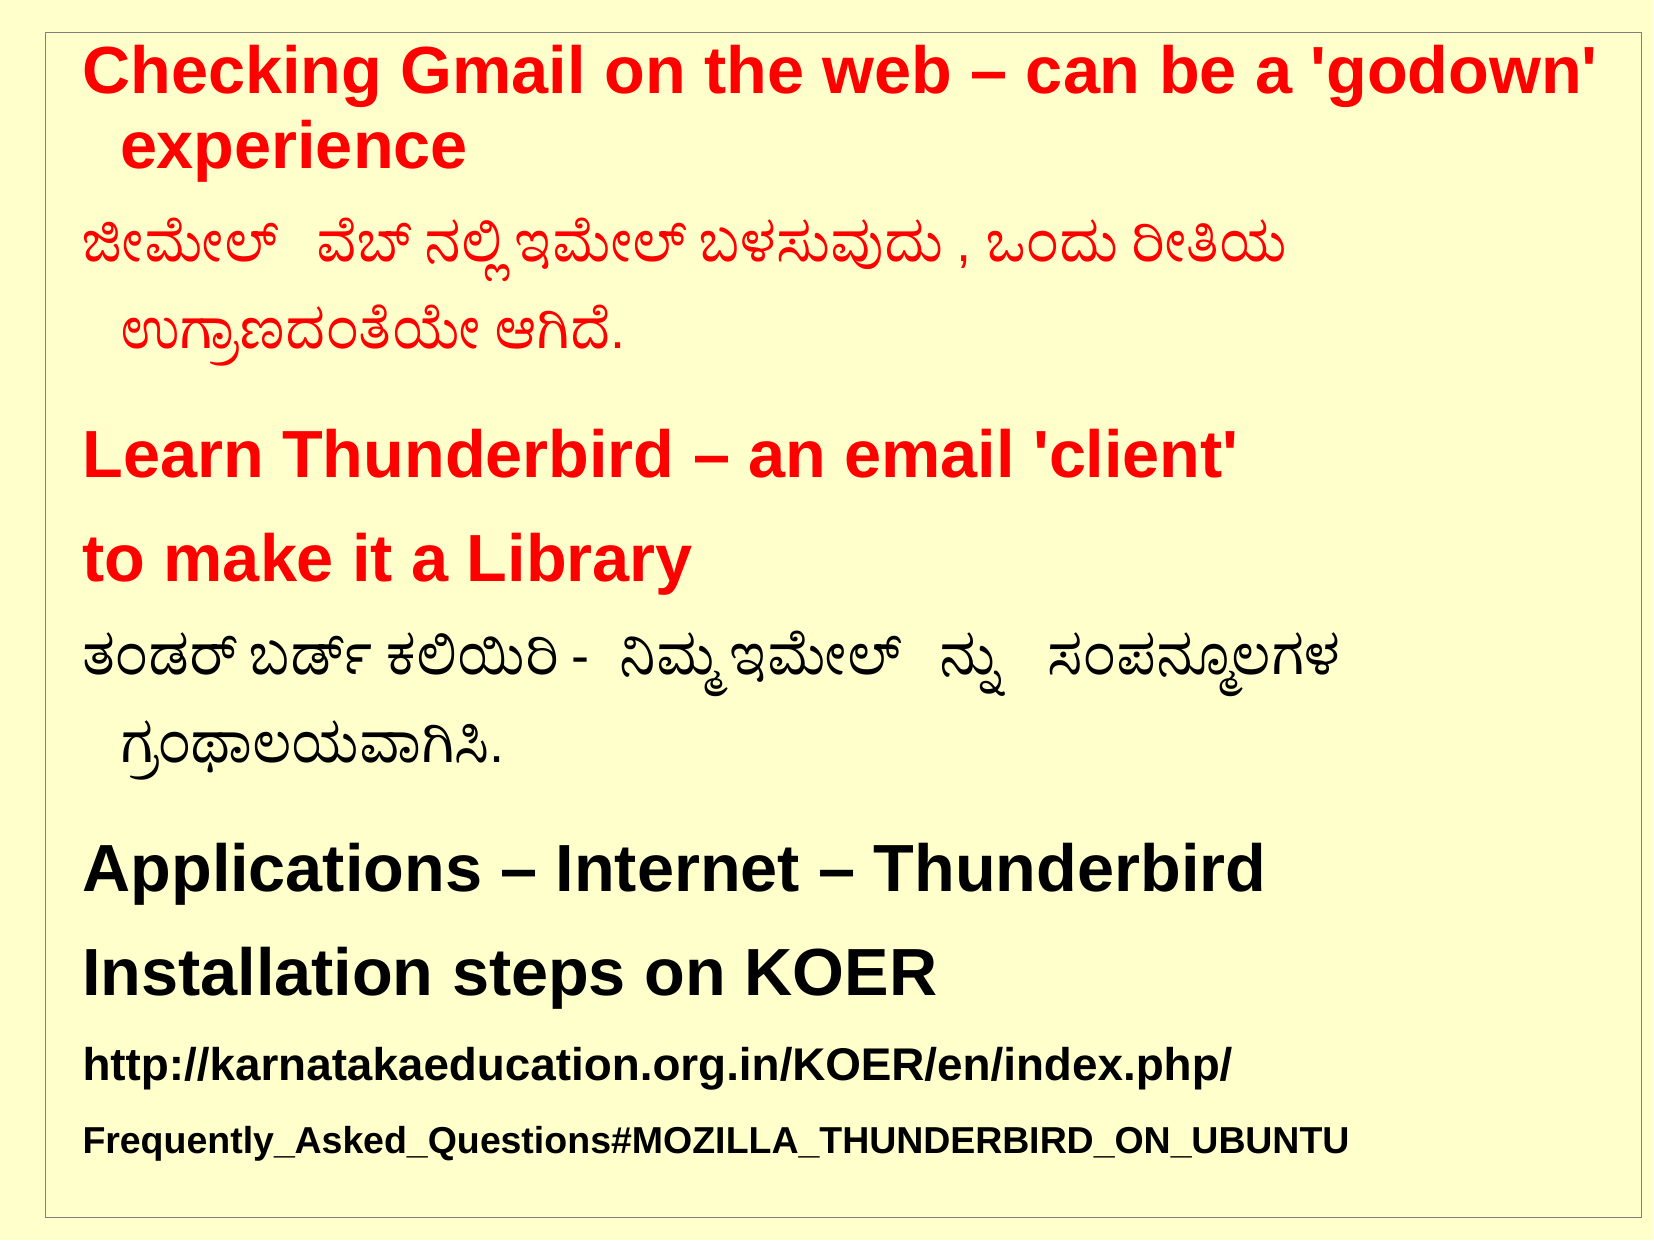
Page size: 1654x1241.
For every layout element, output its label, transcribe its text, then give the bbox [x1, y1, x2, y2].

list Checking Gmail on the web – can be a 'godown' experience ಜೀಮೇಲ್ ವೆಬ್ ನಲ್ಲಿ ಇಮೇಲ್ ಬಳಸುವುದು , ಒಂದು ರೀತಿಯ ಉಗ್ರಾಣದಂತೆಯೇ ಆಗಿದೆ. Learn Thunderbird – an email 'client' to make it a Library ತಂಡರ್ ಬರ್ಡ್ ಕಲಿಯಿರಿ - ನಿಮ್ಮ ಇಮೇಲ್ ನ್ನು ಸಂಪನ್ಮೂಲಗಳ ಗ್ರಂಥಾಲಯವಾಗಿಸಿ. Applications – Internet – Thunderbird Installation steps on KOER http://karnatakaeducation.org.in/KOER/en/index.php/ Frequently_Asked_Questions#MOZILLA_THUNDERBIRD_ON_UBUNTU [45, 32, 1642, 1218]
